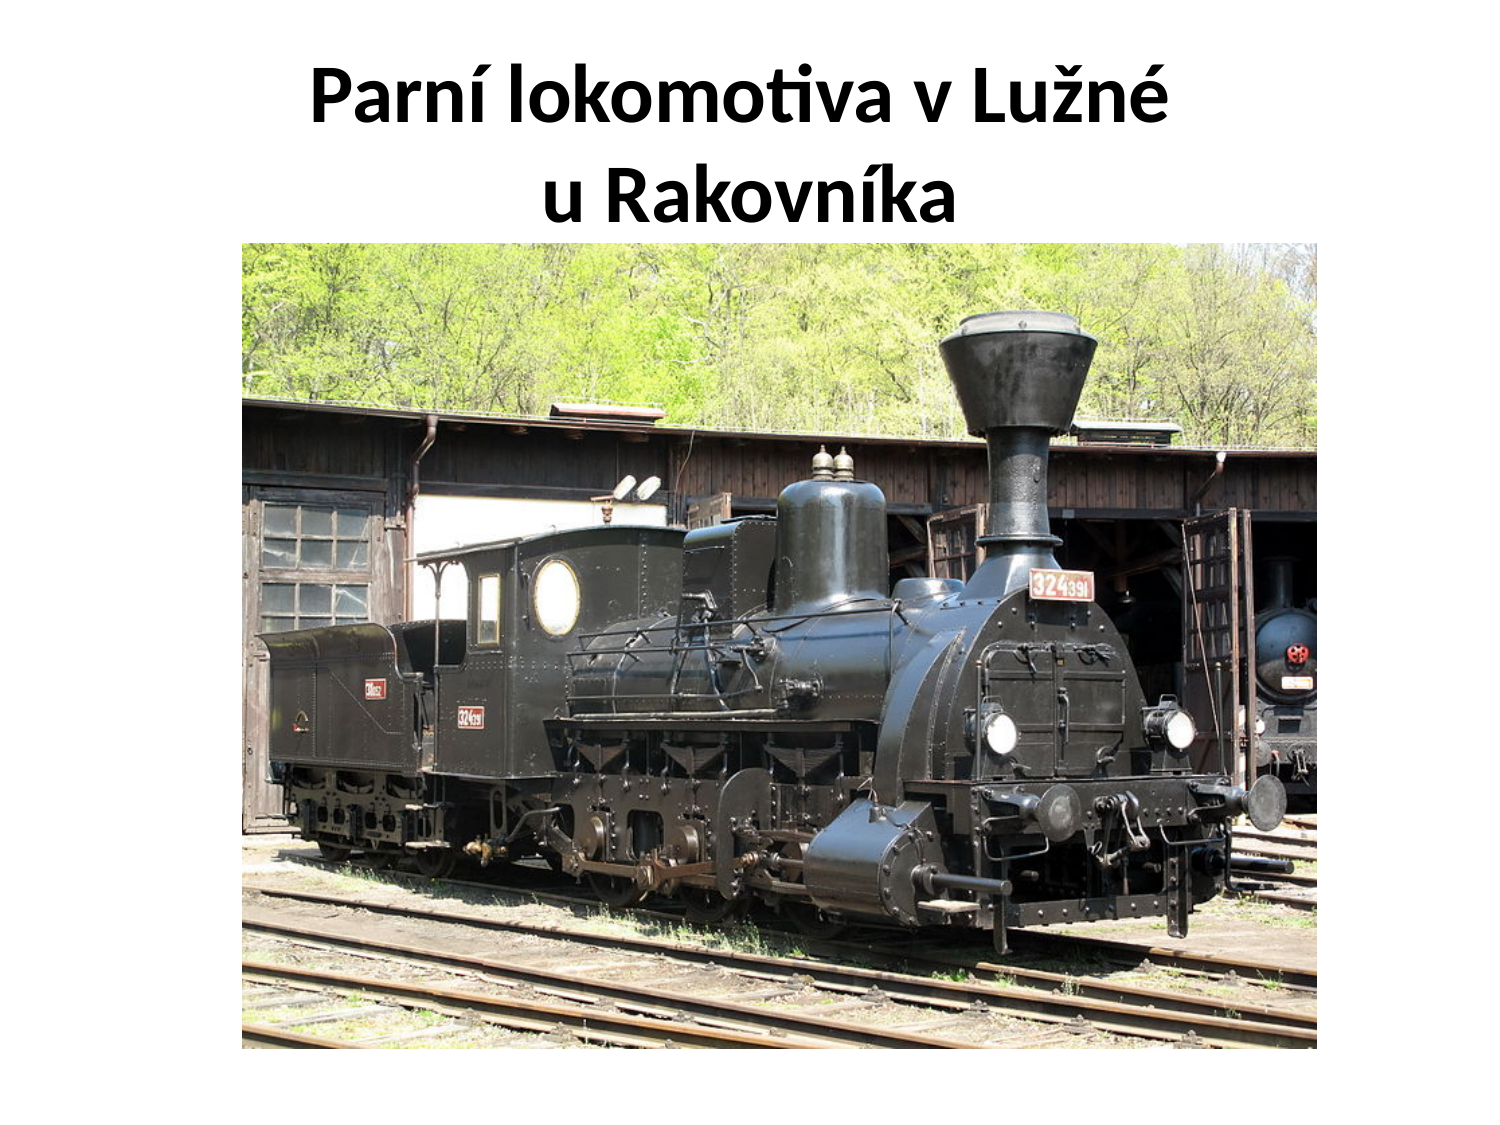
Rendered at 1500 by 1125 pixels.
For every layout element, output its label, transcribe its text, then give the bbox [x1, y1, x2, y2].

title Parní lokomotiva v Lužné u Rakovníka [75, 31, 1426, 247]
picture [242, 247, 1317, 1049]
